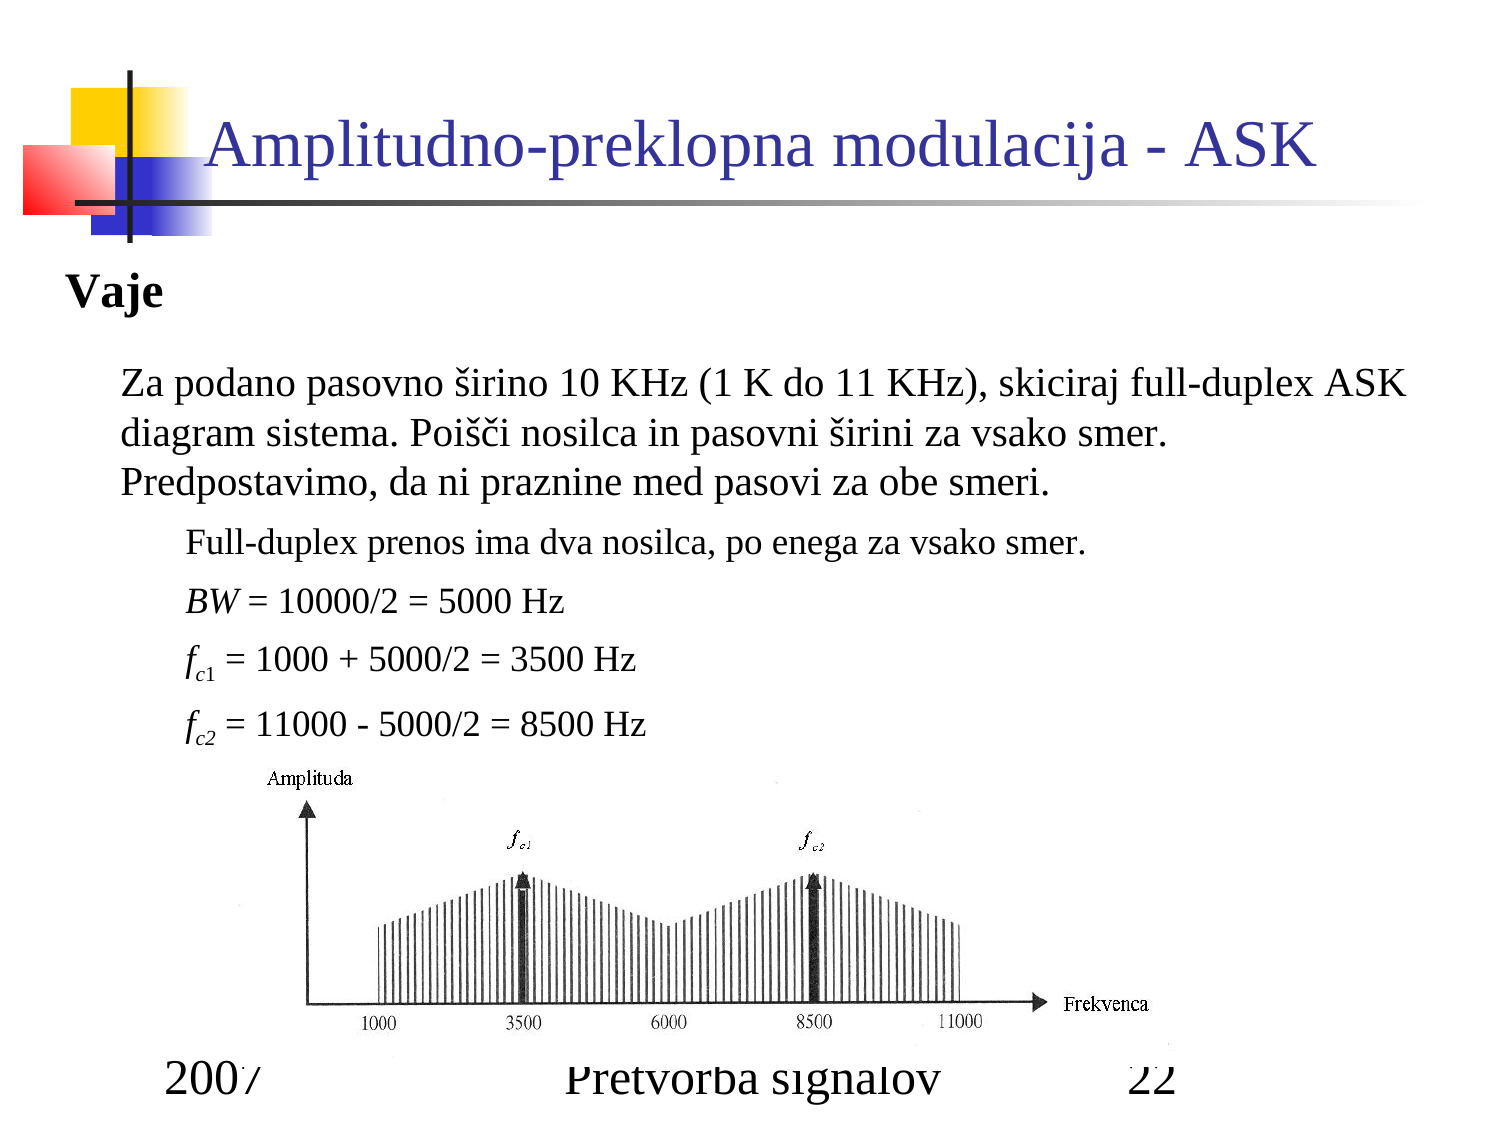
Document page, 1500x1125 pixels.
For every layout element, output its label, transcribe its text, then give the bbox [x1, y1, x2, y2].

picture [237, 737, 1207, 1067]
title Amplitudno-preklopna modulacija - ASK [188, 92, 1468, 188]
list Vaje Za podano pasovno širino 10 KHz (1 K do 11 KHz), skiciraj full-duplex ASK diagram sistema. Poišči nosilca in pasovni širini za vsako smer. Predpostavimo, da ni praznine med pasovi za obe smeri. Full-duplex prenos ima dva nosilca, po enega za vsako smer. BW = 10000/2 = 5000 Hz fc1 = 1000 + 5000/2 = 3500 Hz fc2 = 11000 - 5000/2 = 8500 Hz [50, 249, 1424, 763]
